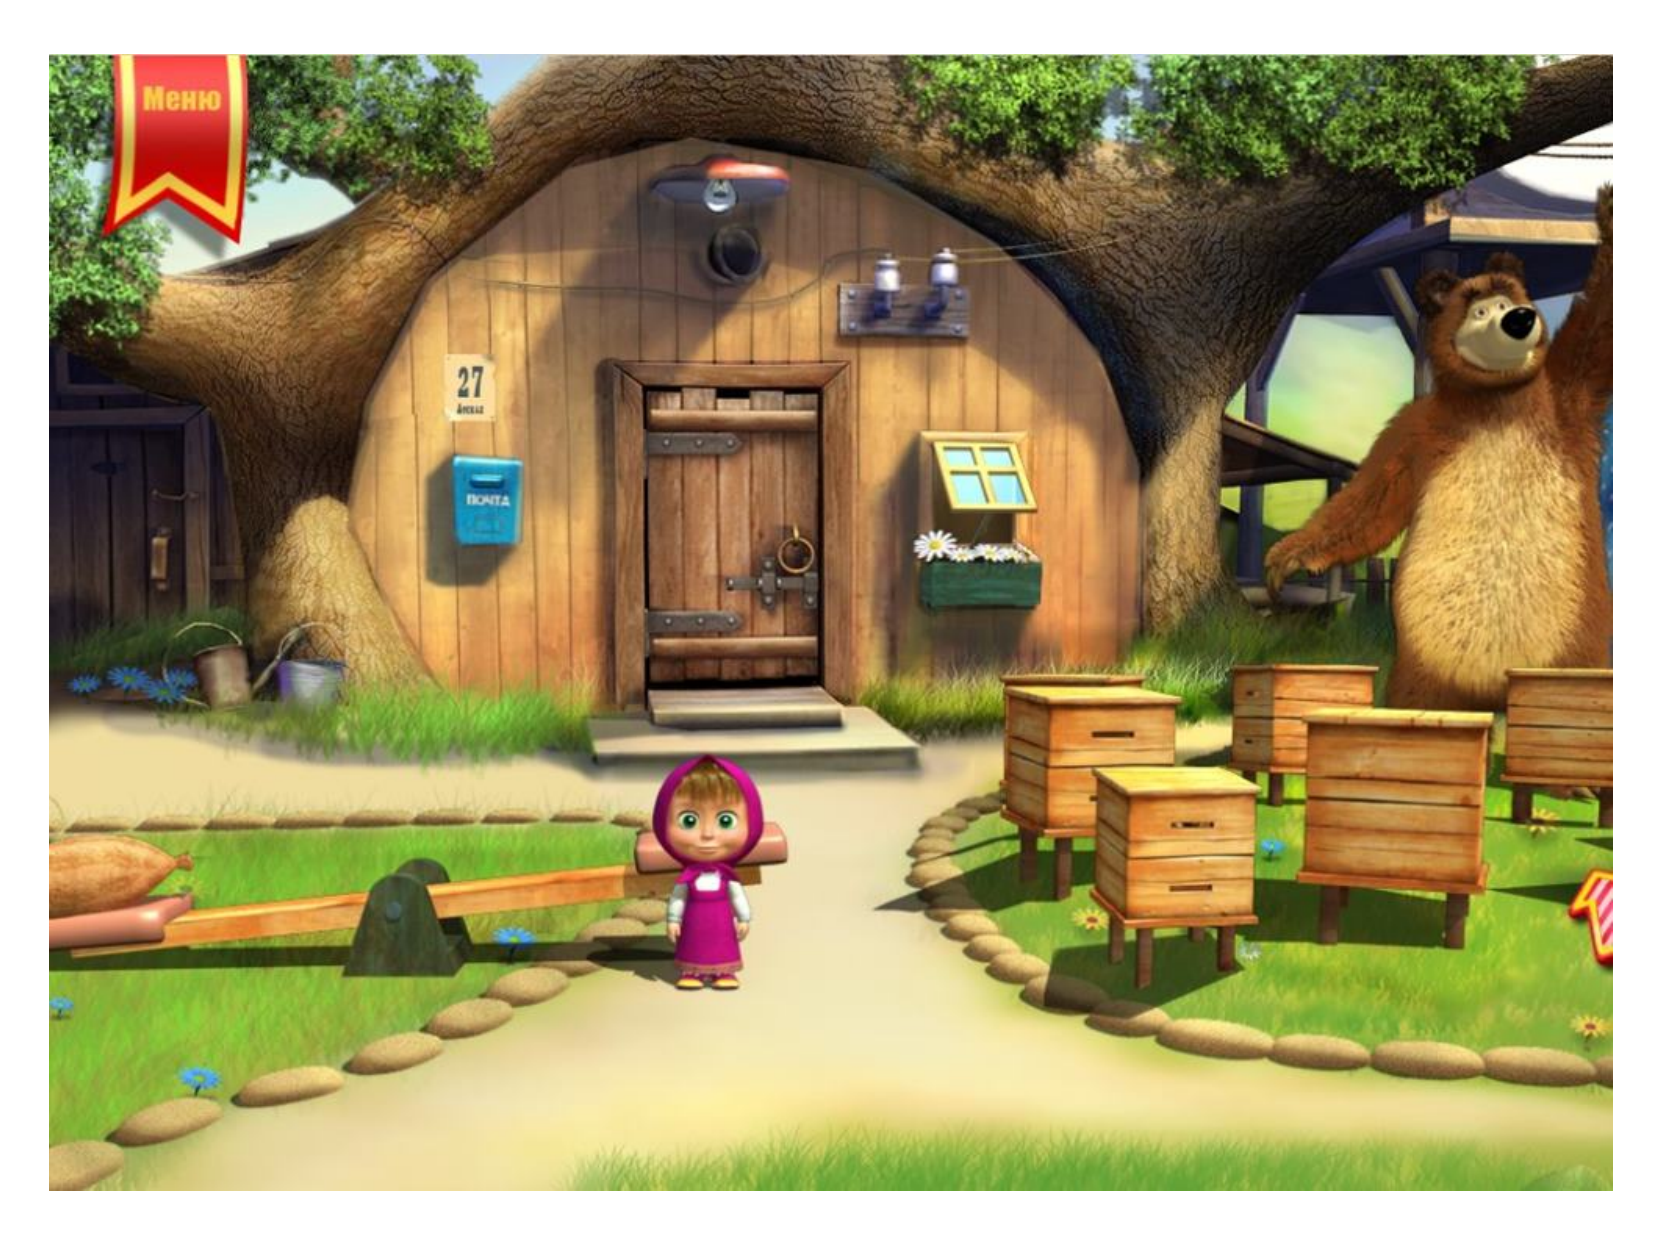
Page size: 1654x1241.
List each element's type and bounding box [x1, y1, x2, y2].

picture [49, 54, 1613, 1191]
